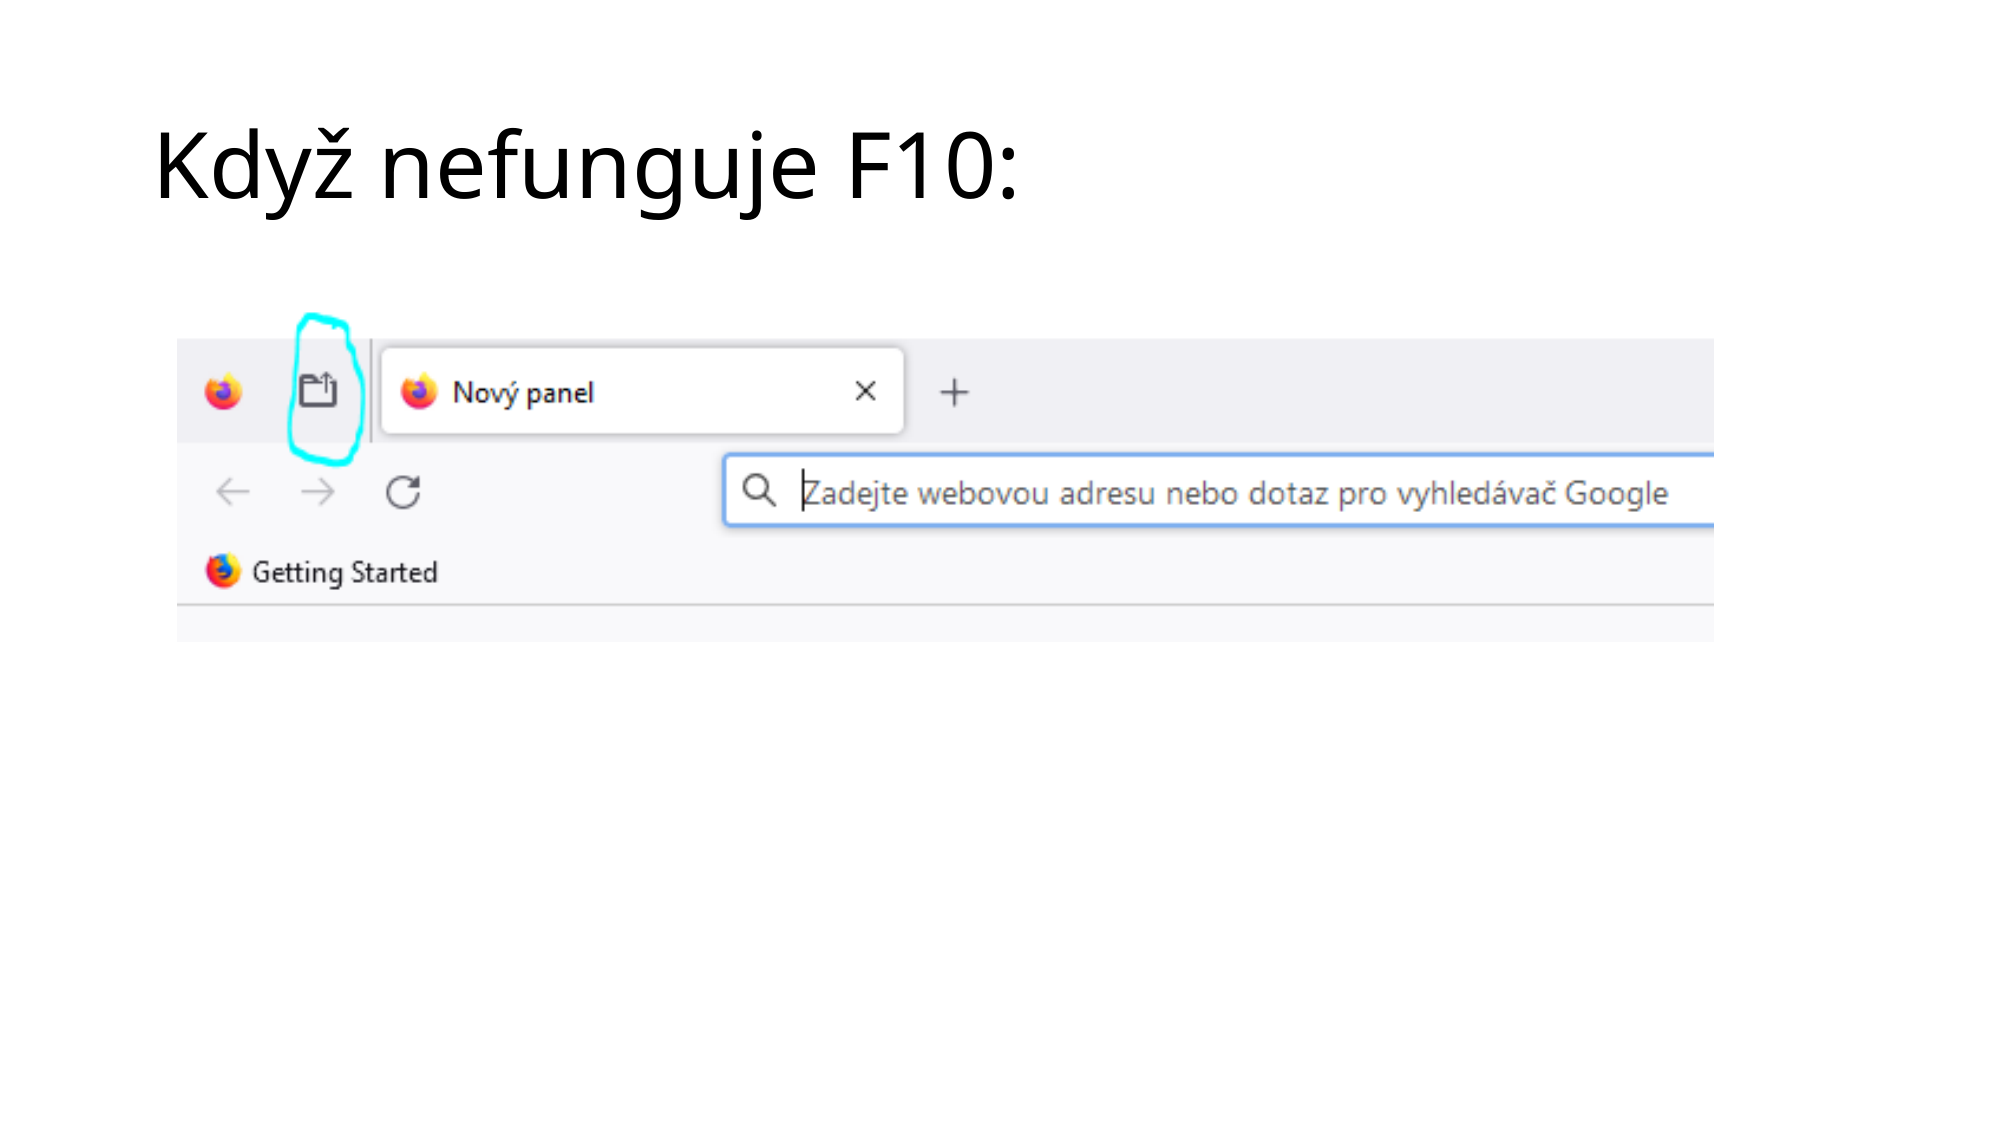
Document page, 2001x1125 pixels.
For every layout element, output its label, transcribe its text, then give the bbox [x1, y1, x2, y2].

picture [177, 311, 1714, 643]
title Když nefunguje F10: [137, 59, 1863, 278]
